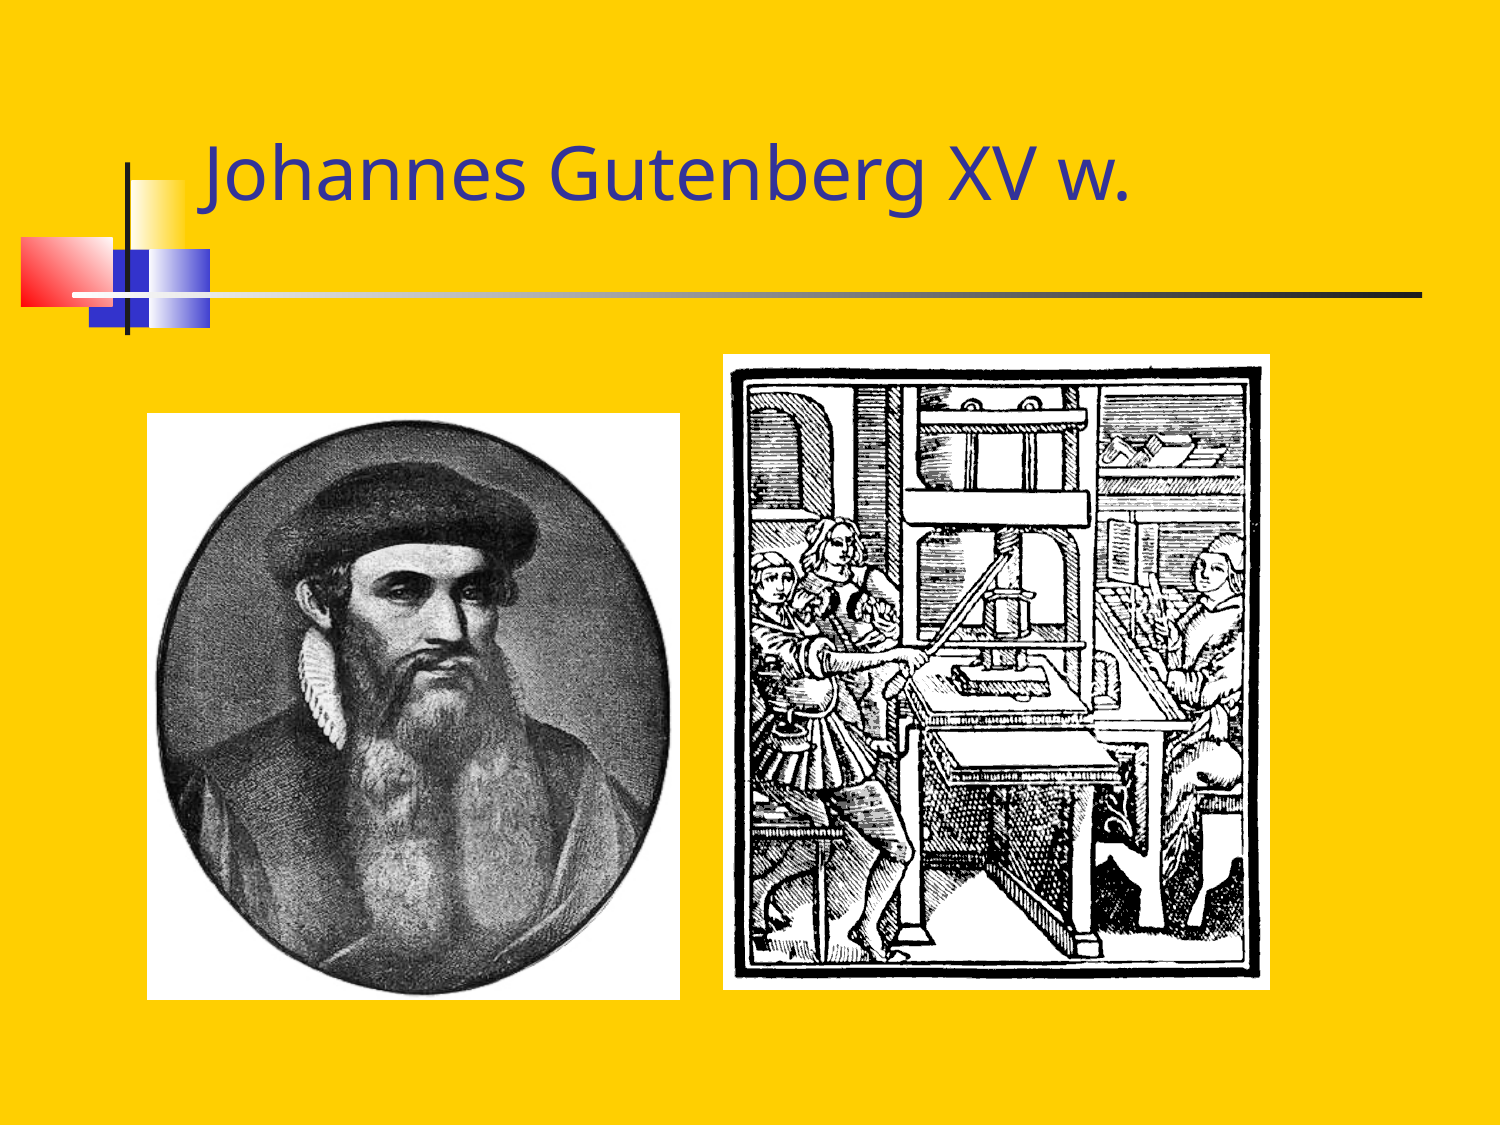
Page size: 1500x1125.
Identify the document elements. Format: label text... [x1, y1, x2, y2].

title Johannes Gutenberg XV w. [188, 45, 1468, 297]
picture [723, 354, 1270, 990]
picture [147, 413, 680, 1000]
